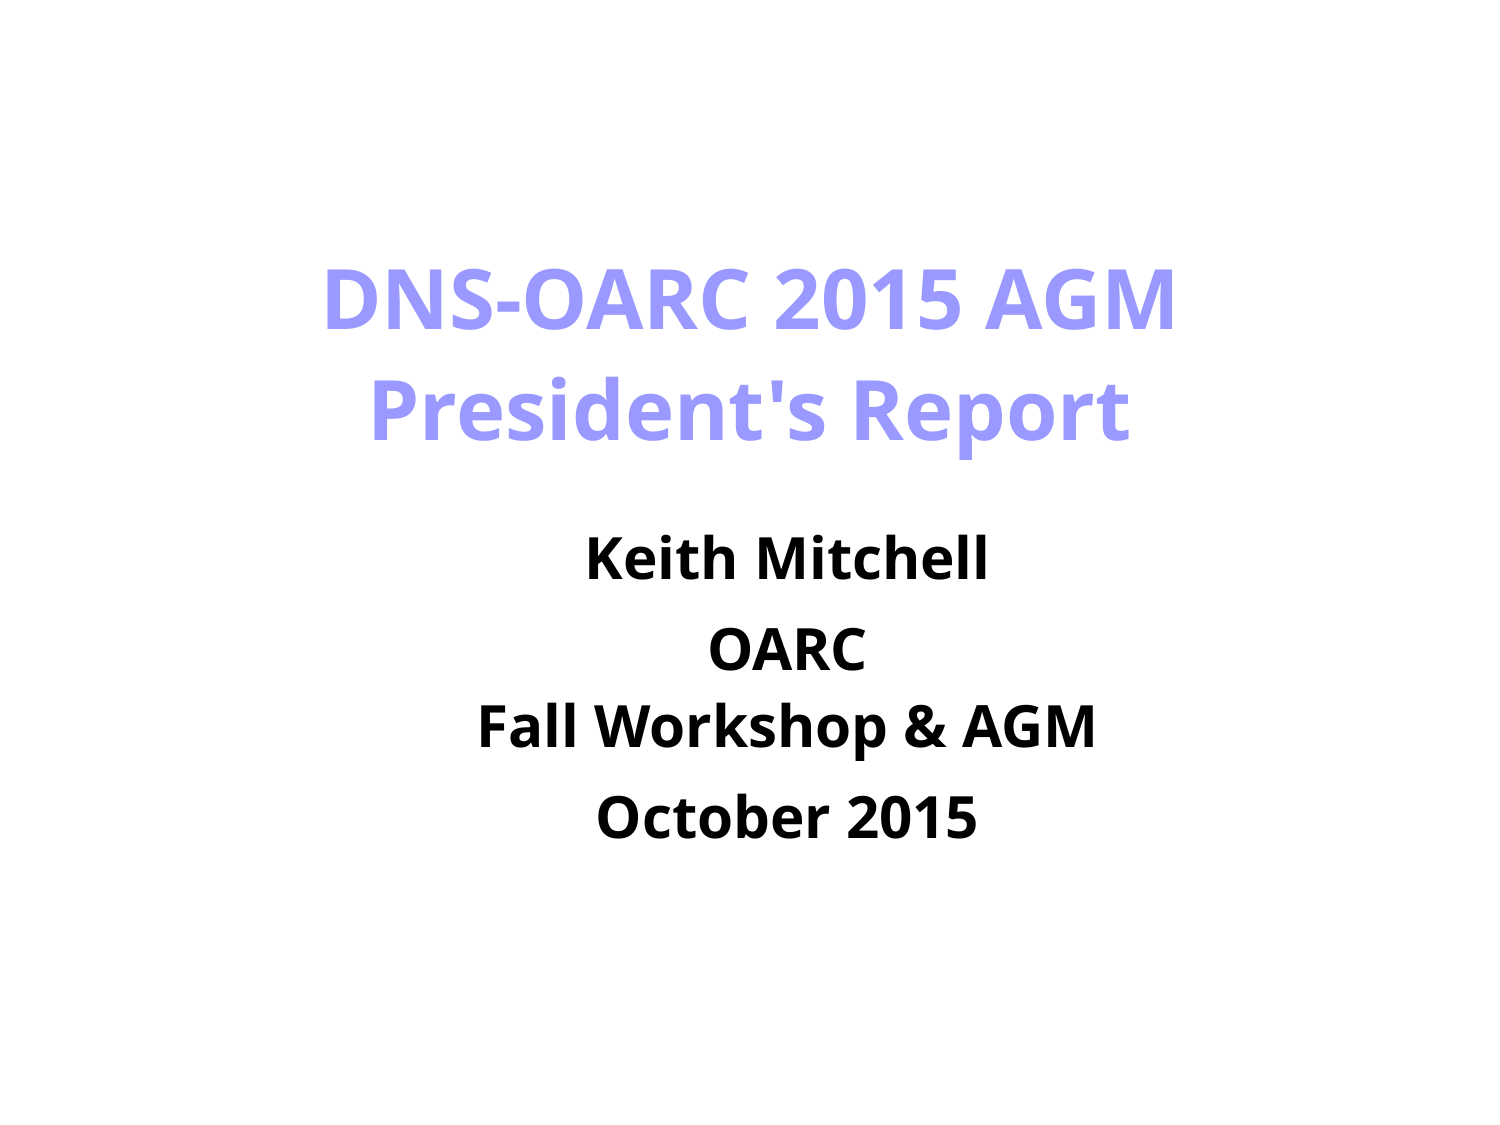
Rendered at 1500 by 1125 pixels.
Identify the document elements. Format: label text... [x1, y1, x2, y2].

title DNS-OARC 2015 AGM President's Report [112, 256, 1388, 448]
subtitle Keith Mitchell OARC Fall Workshop & AGM October 2015 [225, 487, 1276, 885]
